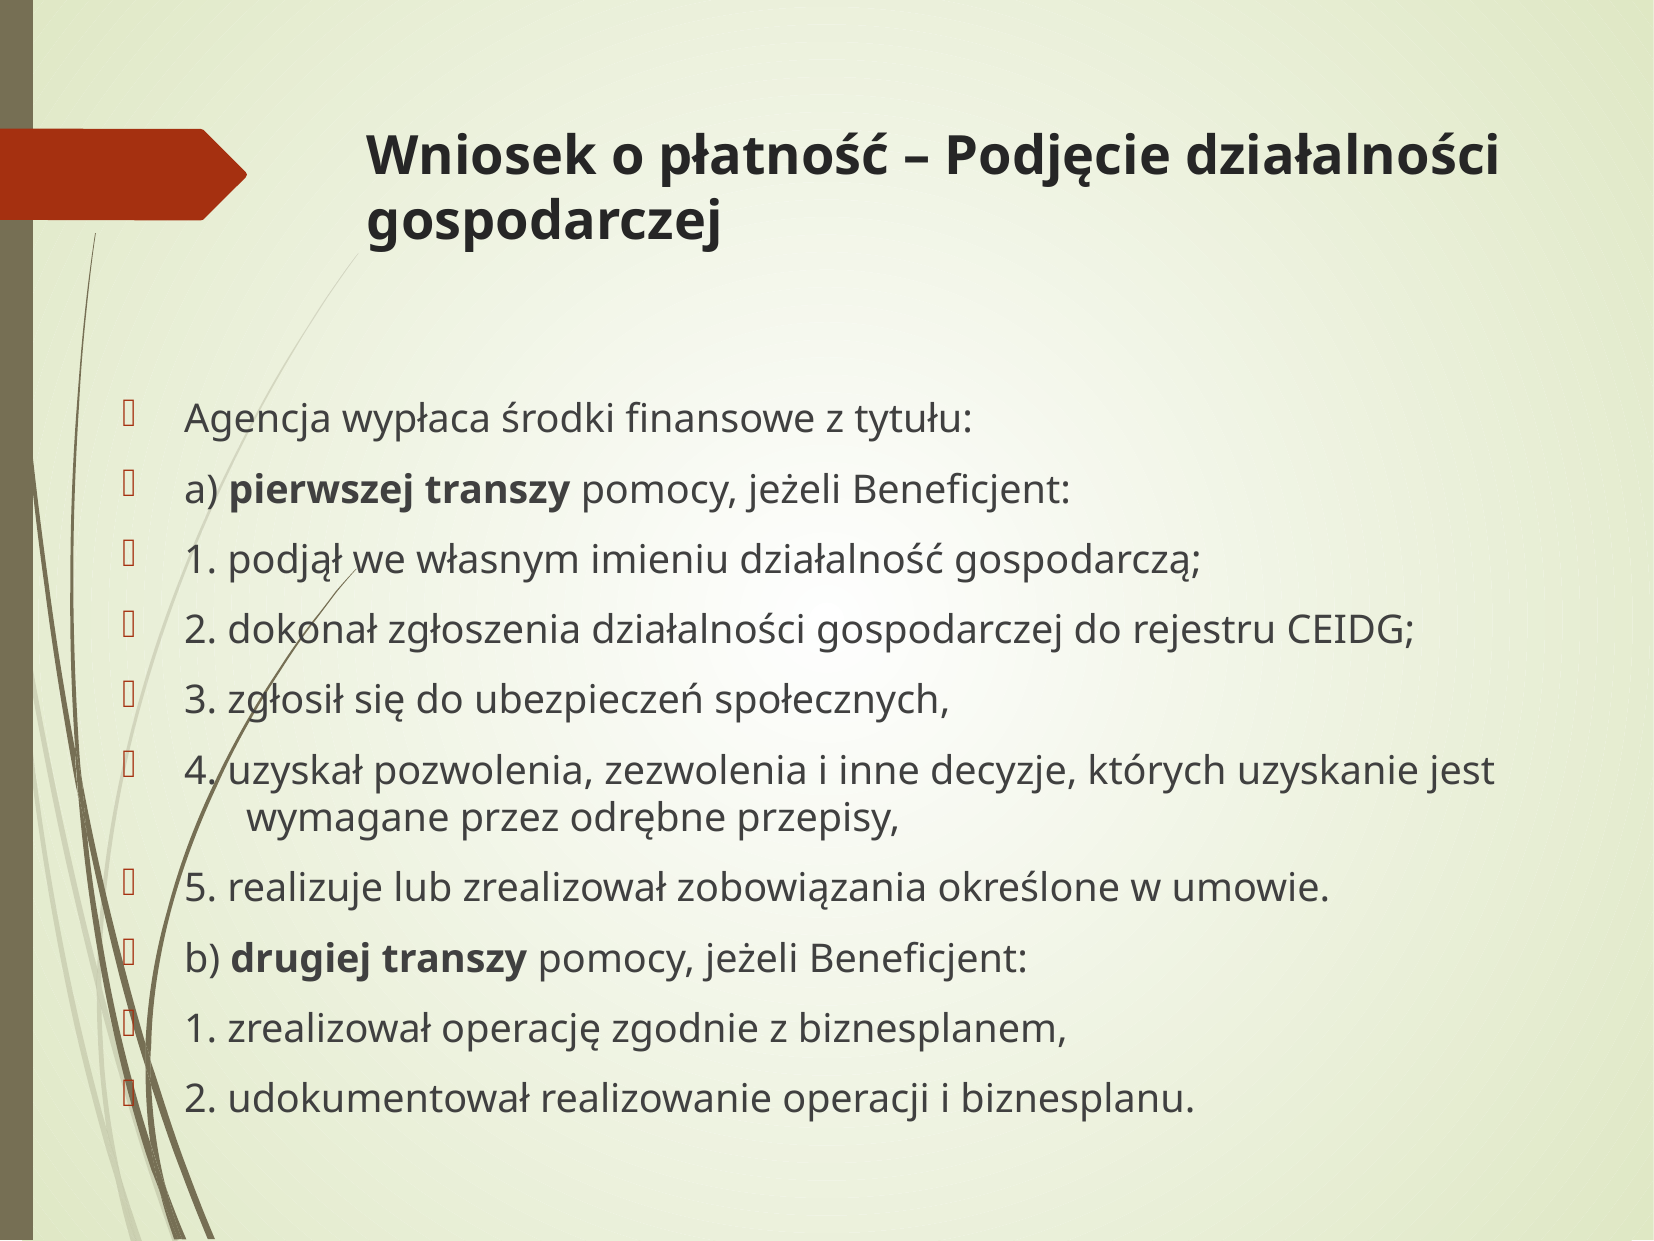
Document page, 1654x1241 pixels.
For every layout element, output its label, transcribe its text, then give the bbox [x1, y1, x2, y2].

title Wniosek o płatność – Podjęcie działalności gospodarczej [351, 112, 1544, 345]
list Agencja wypłaca środki finansowe z tytułu: a) pierwszej transzy pomocy, jeżeli Beneficjent: 1. podjął we własnym imieniu działalność gospodarczą; 2. dokonał zgłoszenia działalności gospodarczej do rejestru CEIDG; 3. zgłosił się do ubezpieczeń społecznych, 4. uzyskał pozwolenia, zezwolenia i inne decyzje, których uzyskanie jest wymagane przez odrębne przepisy, 5. realizuje lub zrealizował zobowiązania określone w umowie. b) drugiej transzy pomocy, jeżeli Beneficjent: 1. zrealizował operację zgodnie z biznesplanem, 2. udokumentował realizowanie operacji i biznesplanu. [107, 385, 1544, 1141]
